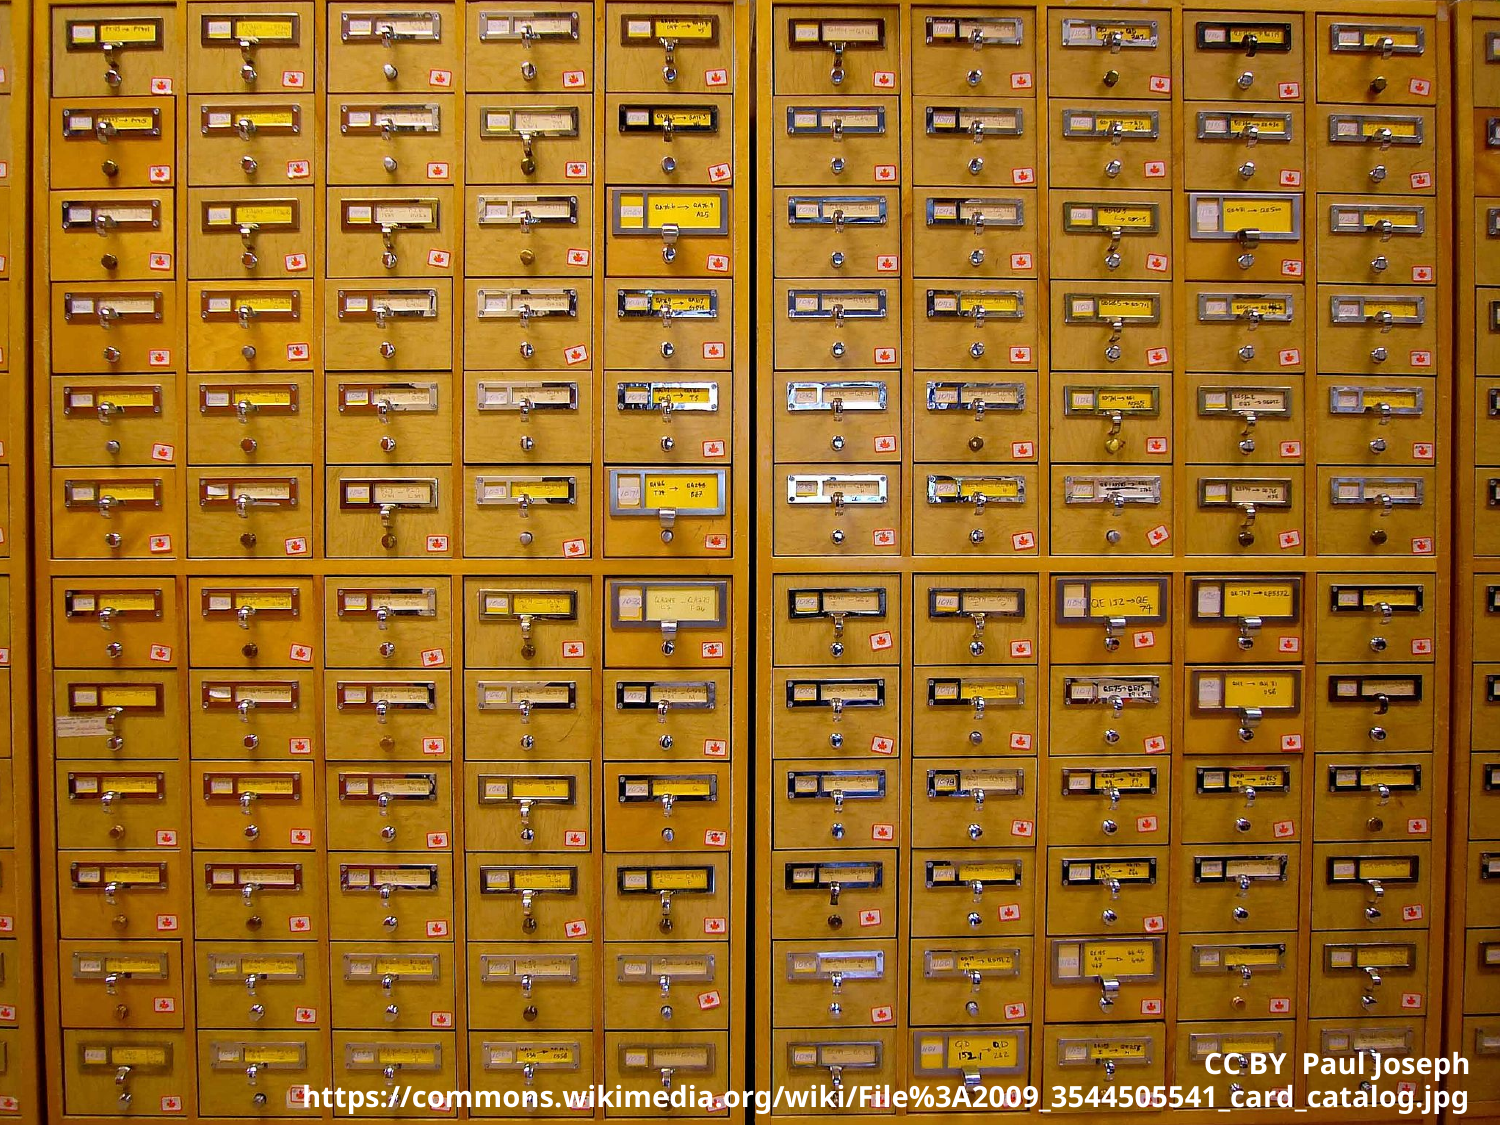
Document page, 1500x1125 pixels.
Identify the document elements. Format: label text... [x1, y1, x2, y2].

title CC BY Paul Joseph https://commons.wikimedia.org/wiki/File%3A2009_3544505541_card_catalog.jpg [77, 1041, 1471, 1121]
picture [0, 0, 1500, 1125]
